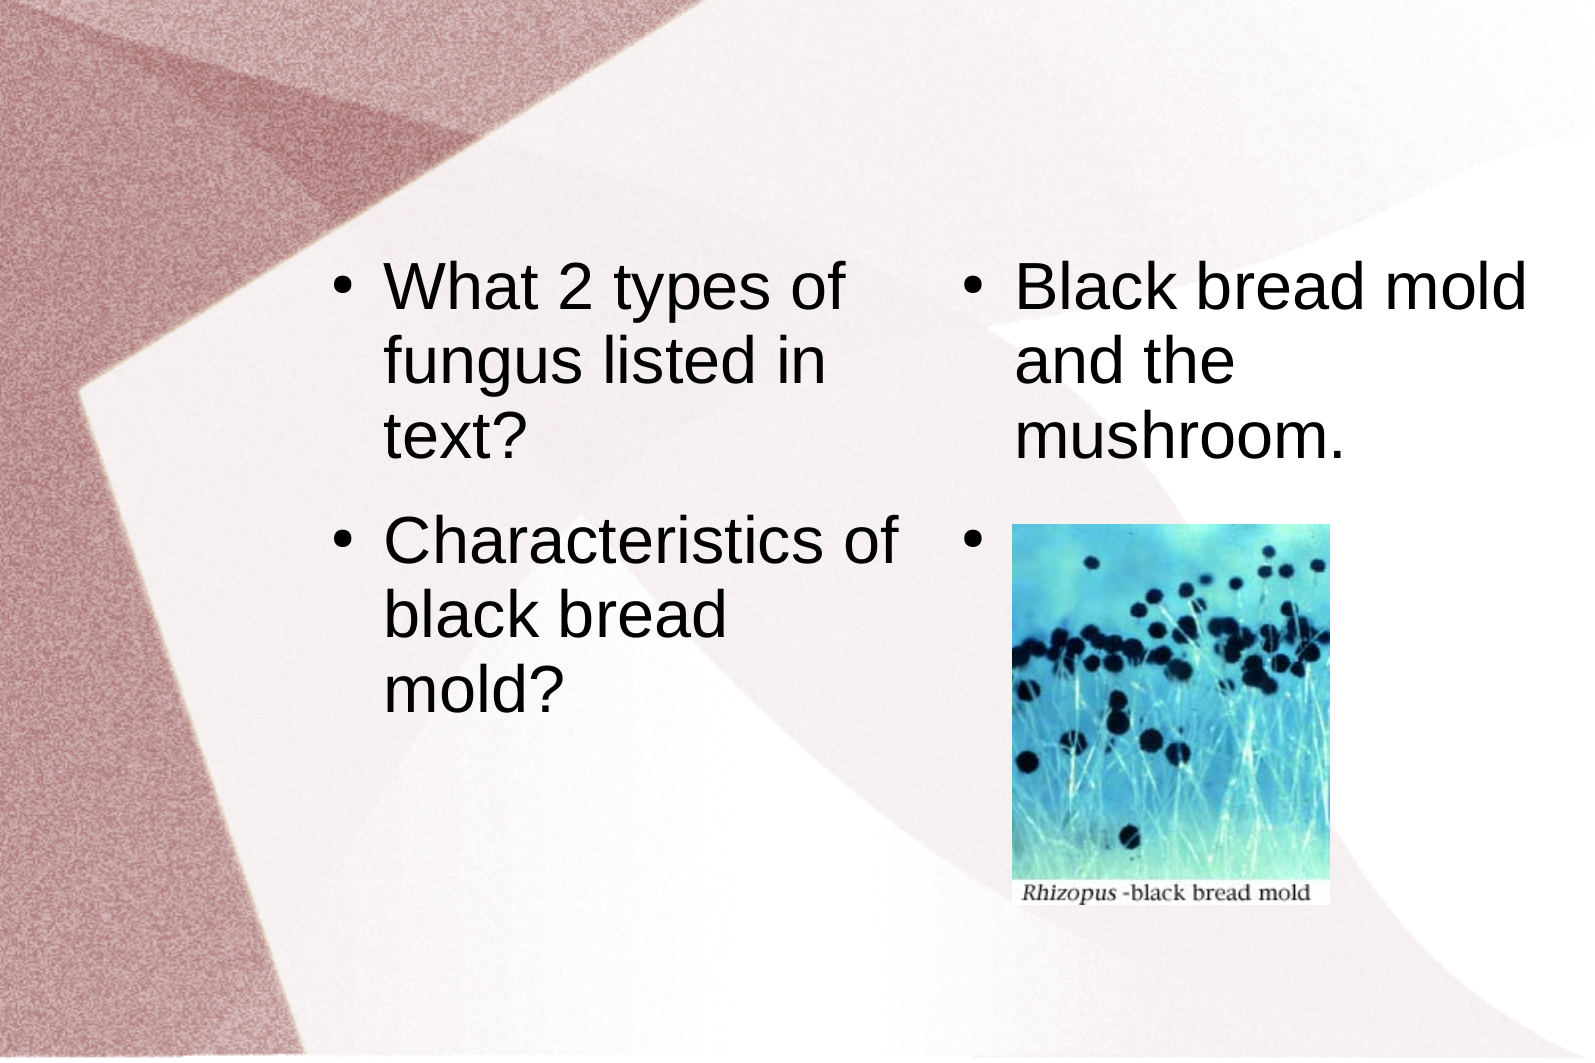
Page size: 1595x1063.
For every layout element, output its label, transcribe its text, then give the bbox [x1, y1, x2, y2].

list What 2 types of fungus listed in text? Characteristics of black bread mold? [313, 248, 914, 770]
list Black bread mold and the mushroom. [943, 248, 1544, 770]
picture [0, 0, 1595, 1063]
